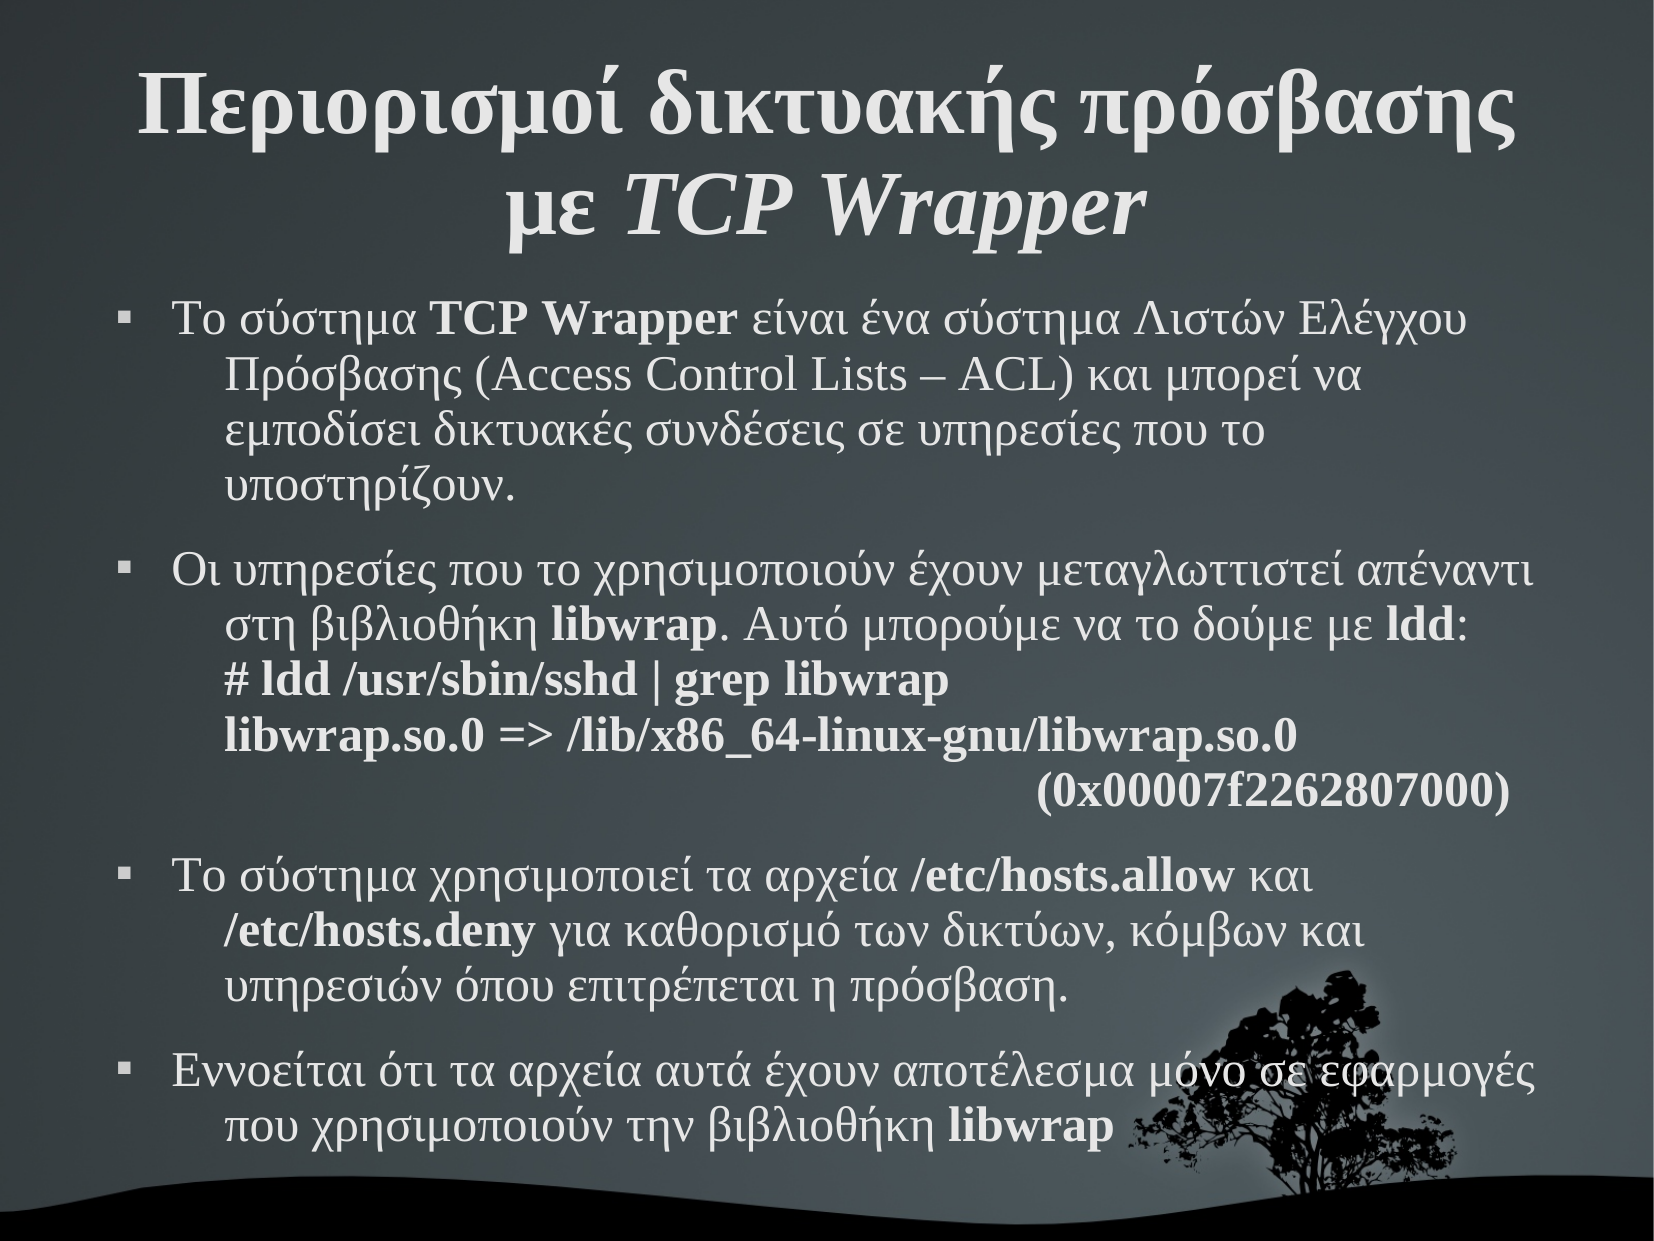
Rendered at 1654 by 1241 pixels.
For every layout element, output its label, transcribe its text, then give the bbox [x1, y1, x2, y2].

list Το σύστημα TCP Wrapper είναι ένα σύστημα Λιστών Ελέγχου Πρόσβασης (Access Control Lists – ACL) και μπορεί να εμποδίσει δικτυακές συνδέσεις σε υπηρεσίες που το υποστηρίζουν. Οι υπηρεσίες που το χρησιμοποιούν έχουν μεταγλωττιστεί απέναντι στη βιβλιοθήκη libwrap. Αυτό μπορούμε να το δούμε με ldd: # ldd /usr/sbin/sshd | grep libwrap libwrap.so.0 => /lib/x86_64-linux-gnu/libwrap.so.0 (0x00007f2262807000) Το σύστημα χρησιμοποιεί τα αρχεία /etc/hosts.allow και /etc/hosts.deny για καθορισμό των δικτύων, κόμβων και υπηρεσιών όπου επιτρέπεται η πρόσβαση. Εννοείται ότι τα αρχεία αυτά έχουν αποτέλεσμα μόνο σε εφαρμογές που χρησιμοποιούν την βιβλιοθήκη libwrap [82, 290, 1571, 1204]
picture [0, 0, 1654, 1241]
title Περιορισμοί δικτυακής πρόσβασης με TCP Wrapper [82, 33, 1571, 273]
